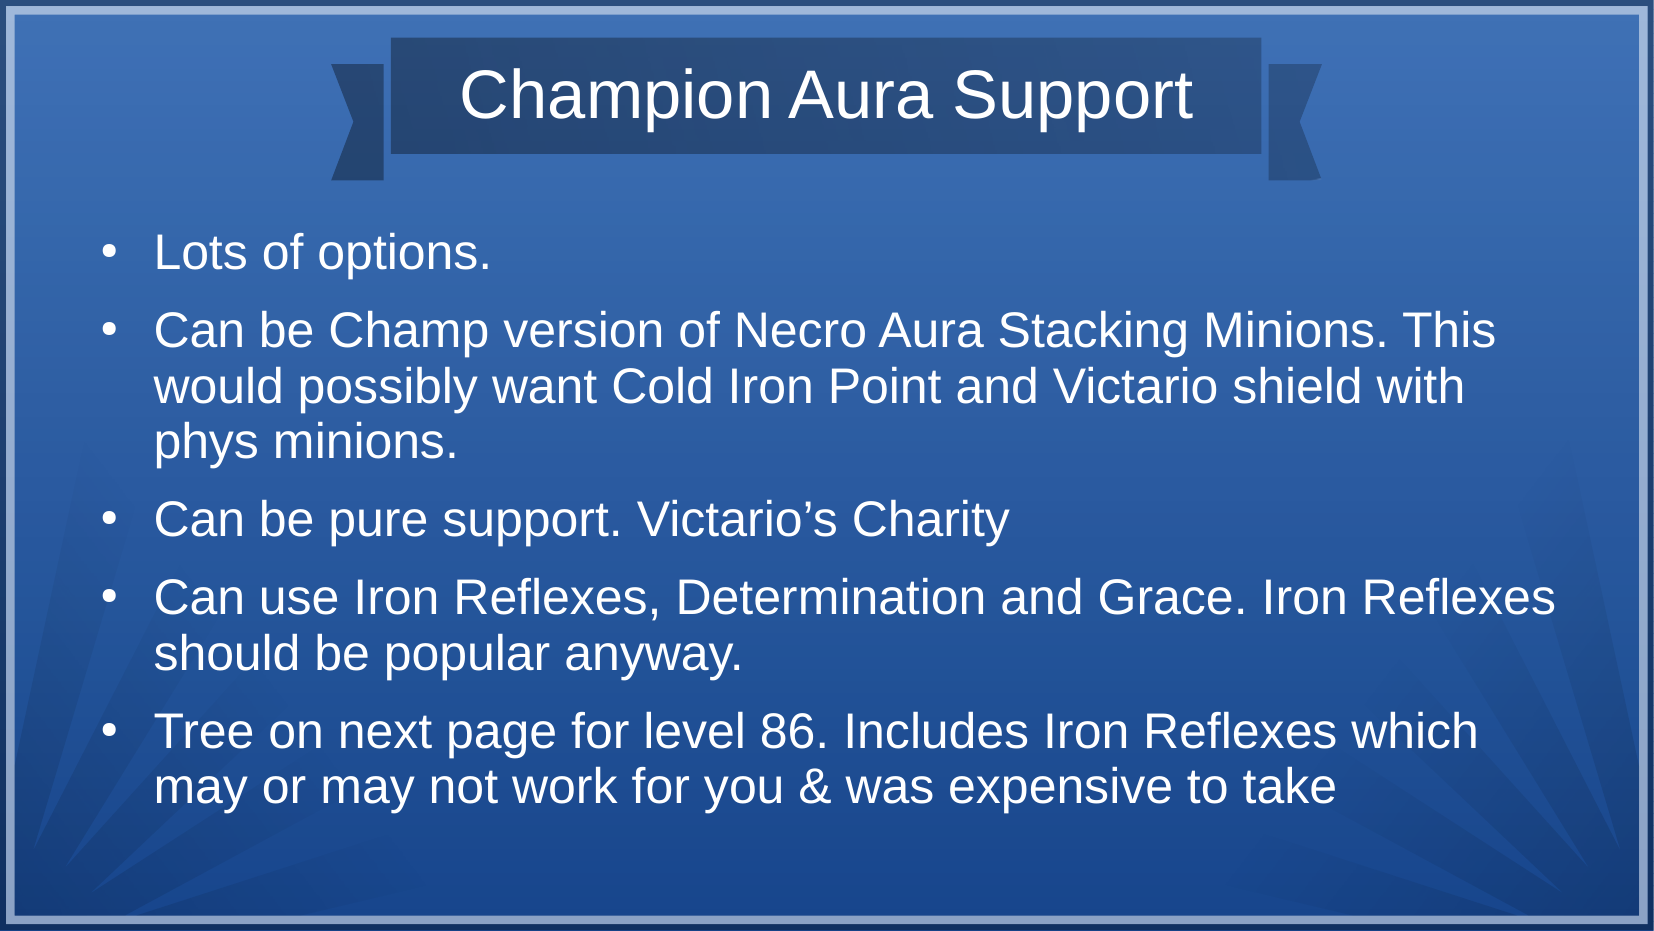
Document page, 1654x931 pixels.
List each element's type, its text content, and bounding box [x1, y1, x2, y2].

title Champion Aura Support [389, 35, 1264, 154]
list Lots of options. Can be Champ version of Necro Aura Stacking Minions. This would possibly want Cold Iron Point and Victario shield with phys minions. Can be pure support. Victario’s Charity Can use Iron Reflexes, Determination and Grace. Iron Reflexes should be popular anyway. Tree on next page for level 86. Includes Iron Reflexes which may or may not work for you & was expensive to take [82, 224, 1571, 848]
